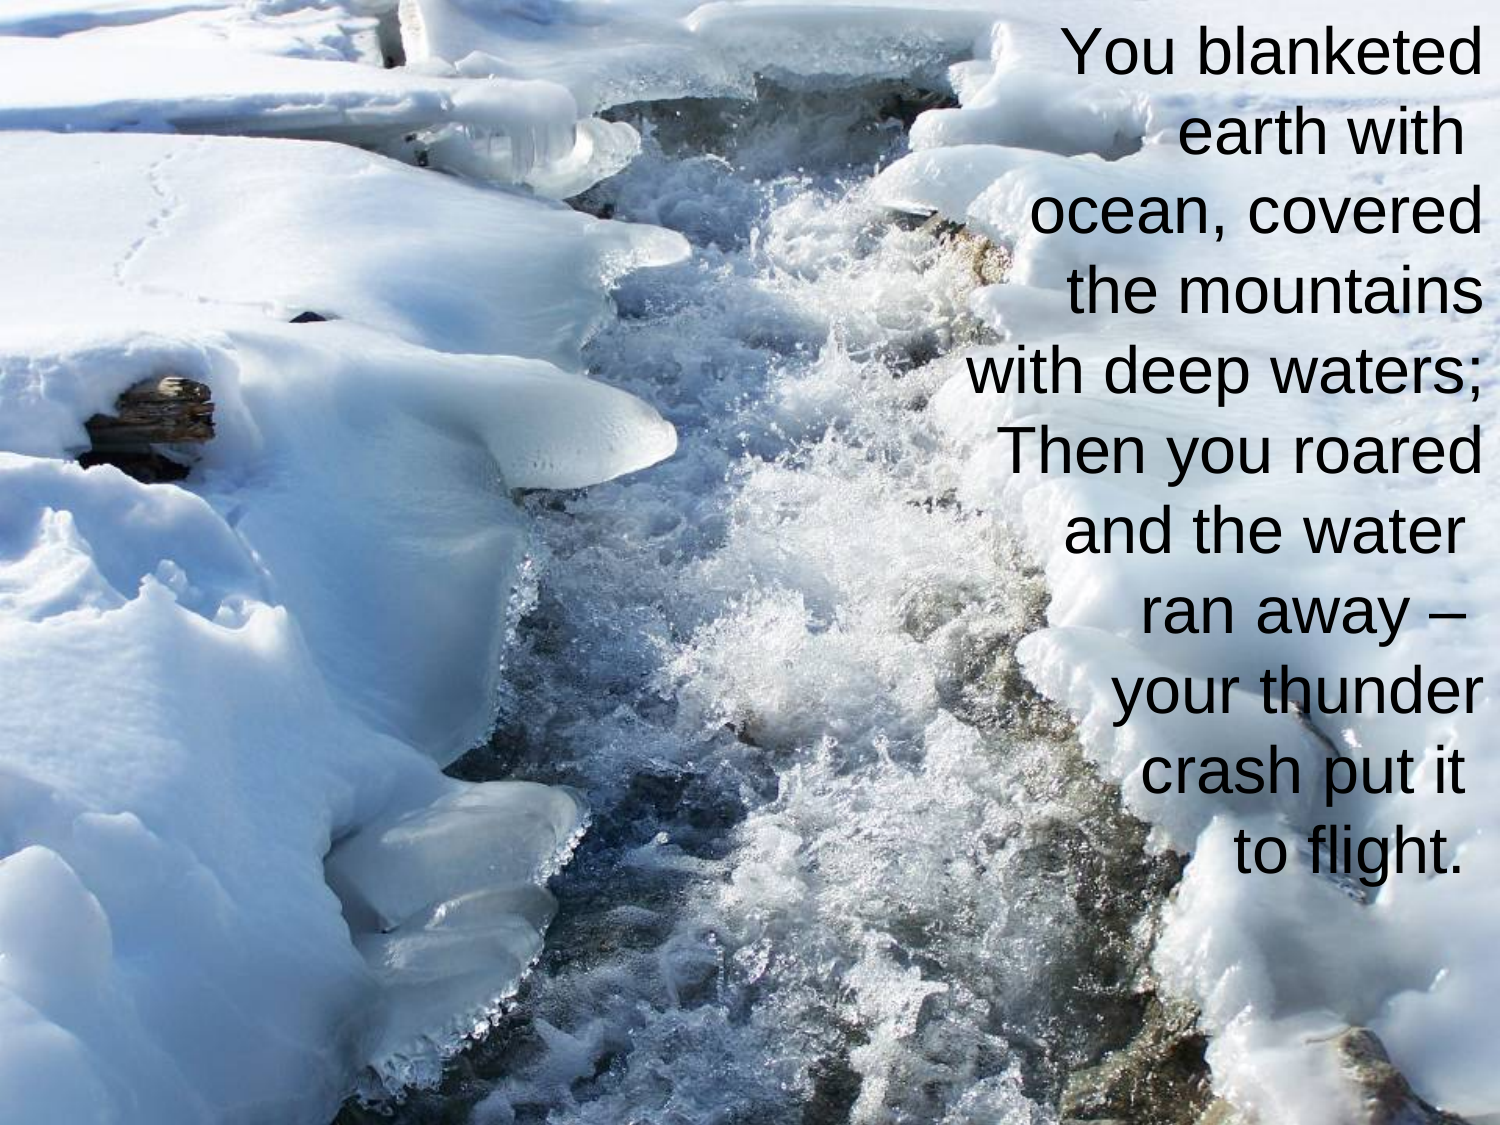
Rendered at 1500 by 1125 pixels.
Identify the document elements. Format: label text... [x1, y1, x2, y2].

text_box You blanketed earth with ocean, covered the mountains with deep waters; Then you roared and the water ran away – your thunder crash put it to flight. [949, 0, 1500, 895]
picture [0, 0, 1500, 1125]
